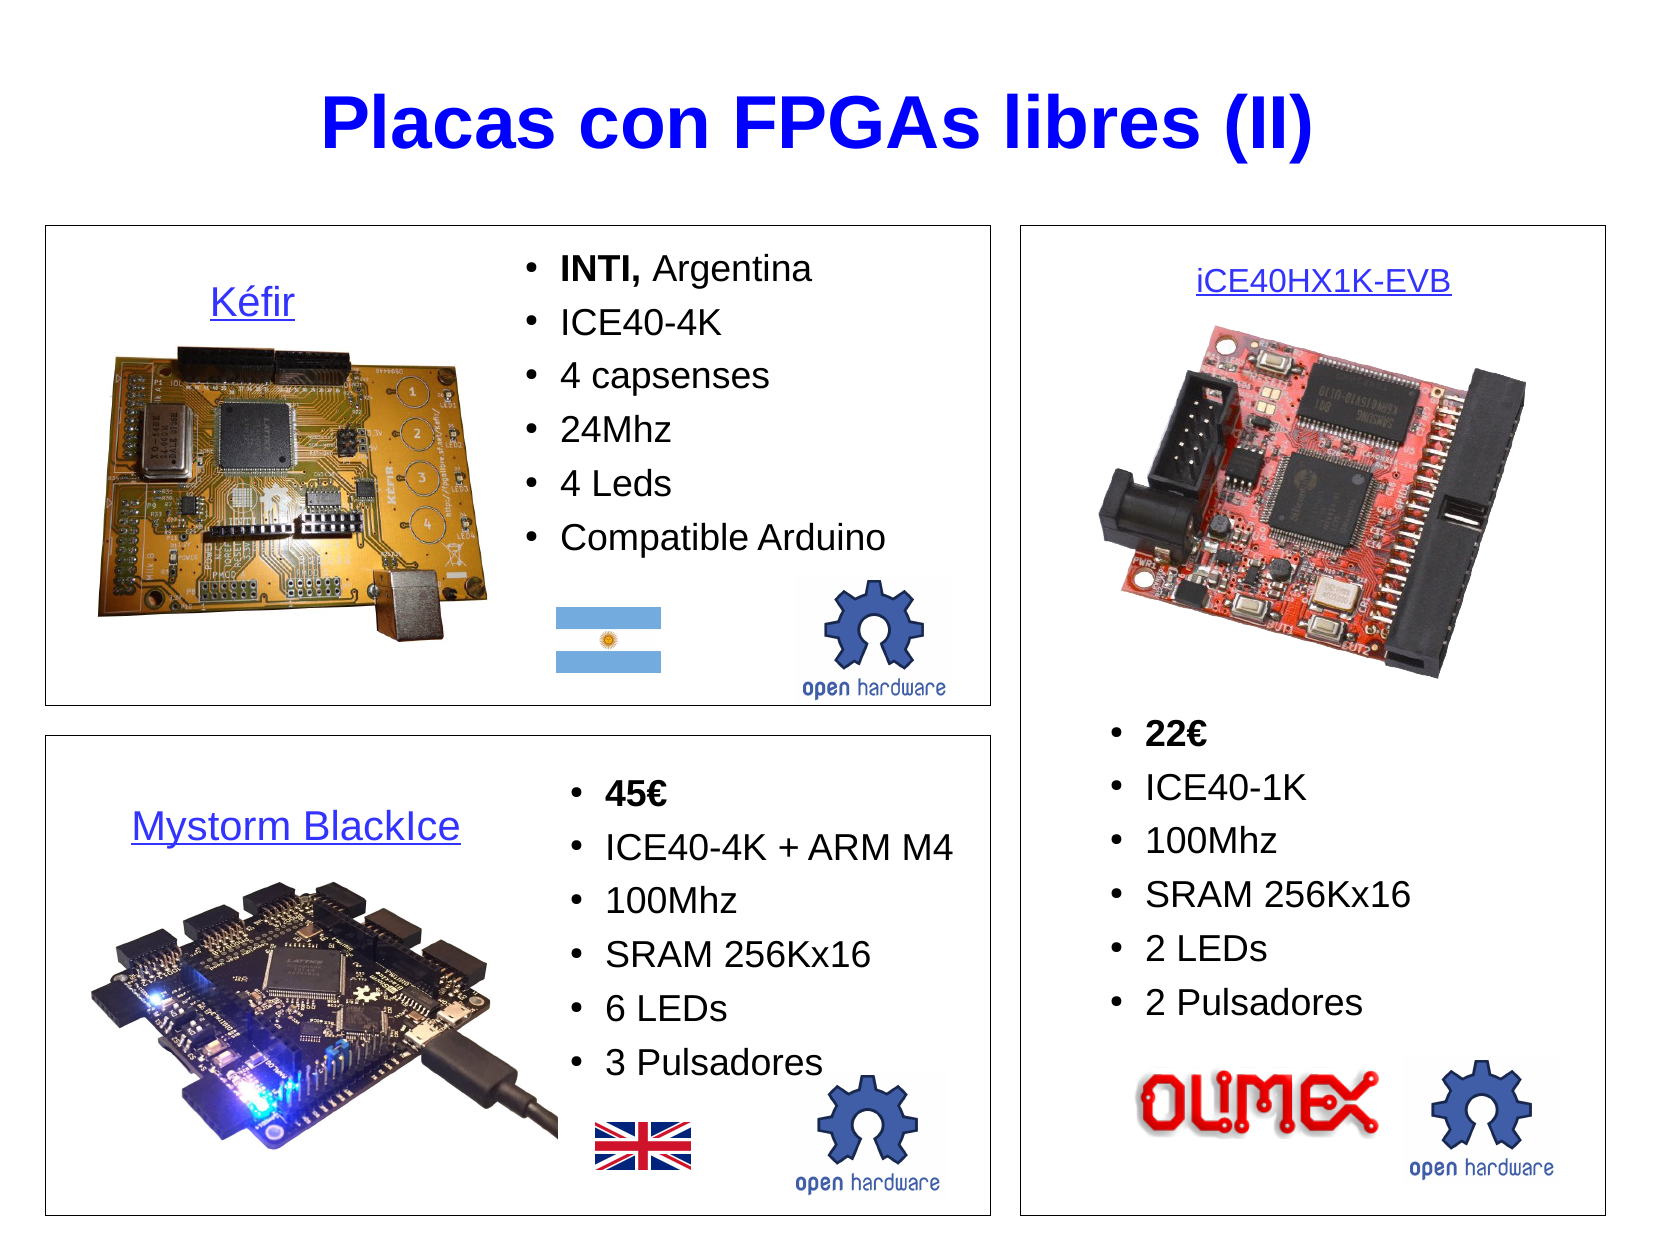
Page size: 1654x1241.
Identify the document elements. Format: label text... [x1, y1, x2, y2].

text_box Mystorm BlackIce [116, 795, 481, 869]
text_box INTI, Argentina ICE40-4K 4 capsenses 24Mhz 4 Leds Compatible Arduino [510, 240, 931, 608]
picture [1402, 1055, 1561, 1186]
picture [788, 1096, 947, 1201]
text_box [45, 735, 991, 1216]
picture [556, 607, 661, 673]
picture [75, 869, 558, 1167]
text_box Kéfir [195, 271, 319, 333]
picture [1095, 314, 1529, 684]
text_box [1020, 225, 1606, 1216]
picture [795, 575, 953, 706]
text_box 45€ ICE40-4K + ARM M4 100Mhz SRAM 256Kx16 6 LEDs 3 Pulsadores [555, 765, 1006, 1096]
picture [595, 1122, 691, 1171]
text_box Placas con FPGAs libres (II) [90, 73, 1546, 211]
picture [1125, 1064, 1396, 1139]
text_box 22€ ICE40-1K 100Mhz SRAM 256Kx16 2 LEDs 2 Pulsadores [1095, 705, 1546, 1036]
picture [60, 333, 496, 661]
text_box [45, 225, 991, 706]
text_box iCE40HX1K-EVB [1181, 255, 1471, 310]
